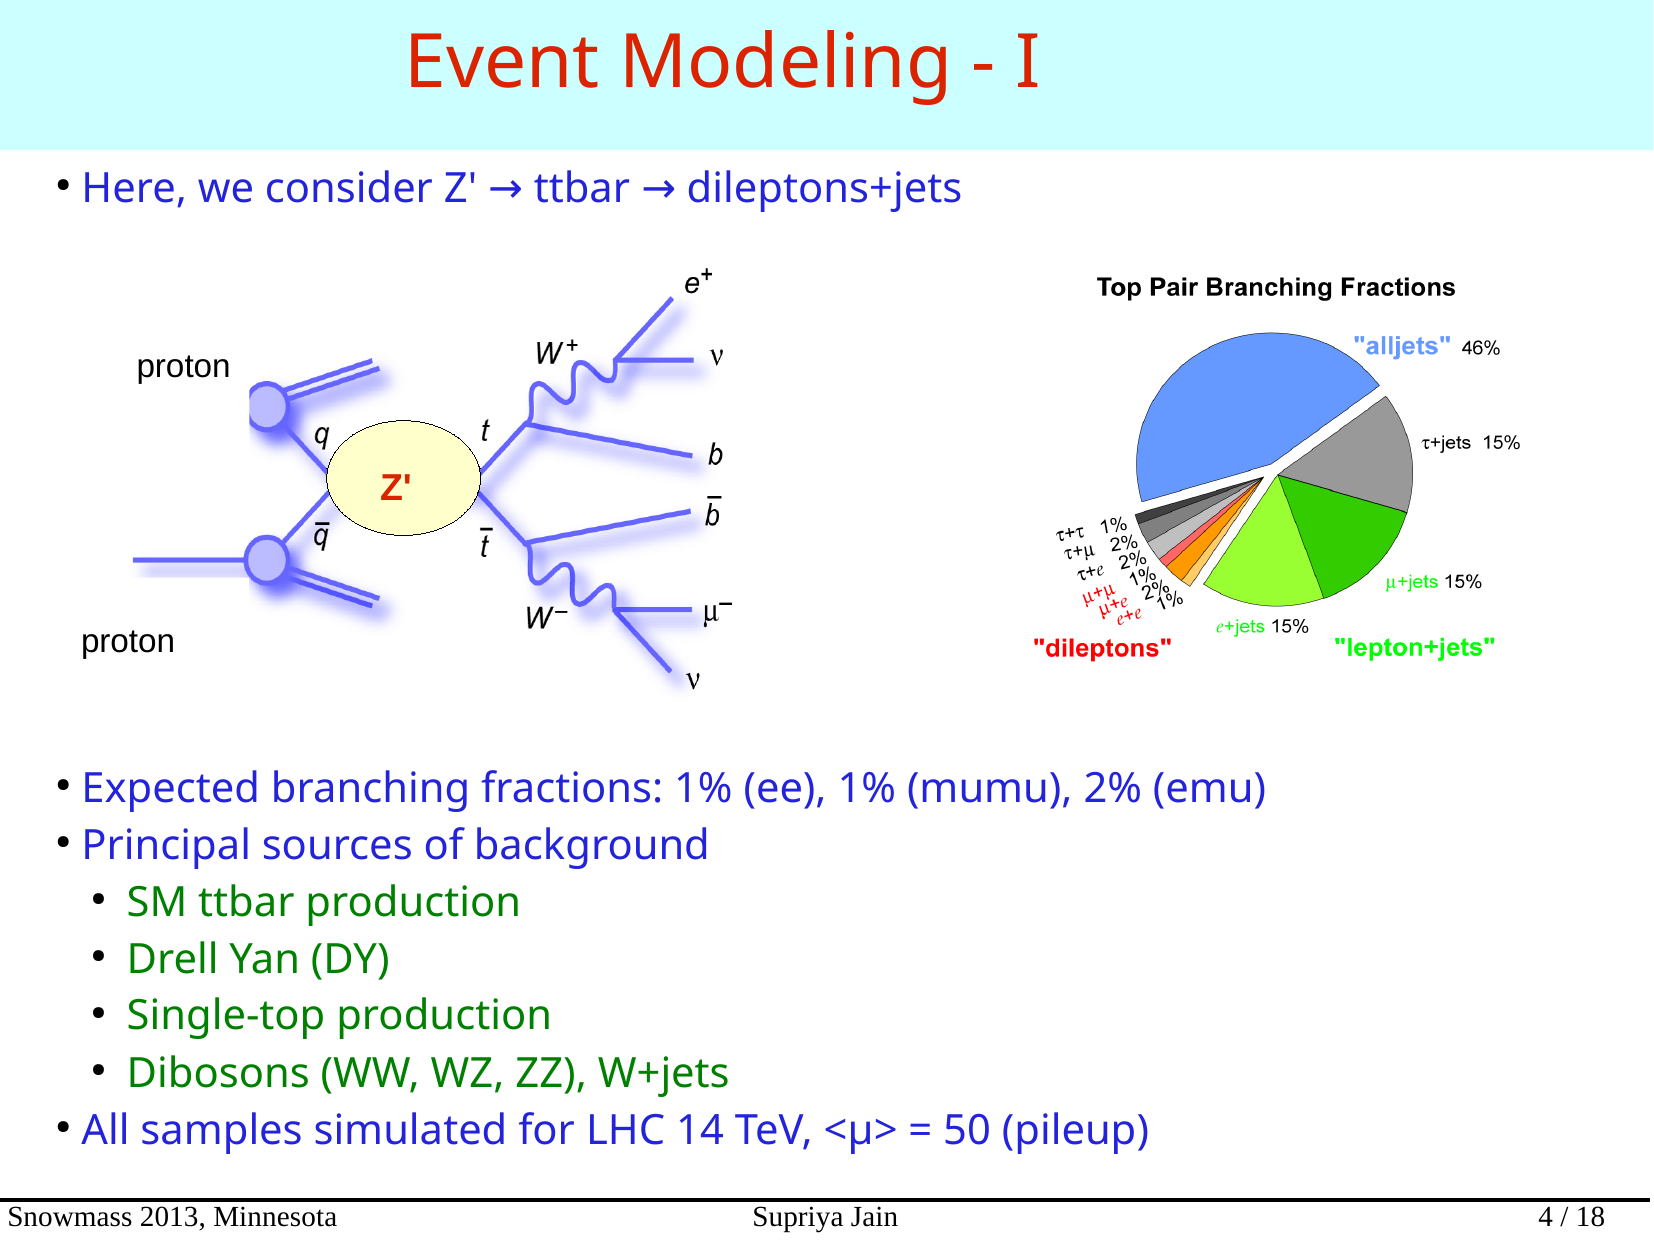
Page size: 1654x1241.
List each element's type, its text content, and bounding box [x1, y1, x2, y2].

text_box proton [121, 340, 250, 474]
text_box proton [66, 577, 249, 711]
text_box Event Modeling - I [0, 0, 1654, 151]
text_box Expected branching fractions: 1% (ee), 1% (mumu), 2% (emu) Principal sources of background SM ttbar production Drell Yan (DY) Single-top production Dibosons (WW, WZ, ZZ), W+jets All samples simulated for LHC 14 TeV, <μ> = 50 (pileup) [41, 750, 1654, 1173]
picture [1012, 282, 1538, 676]
text_box Here, we consider Z' → ttbar → dileptons+jets [41, 150, 1654, 282]
text_box Z' [365, 458, 431, 546]
text_box [326, 420, 481, 532]
picture [97, 282, 751, 713]
